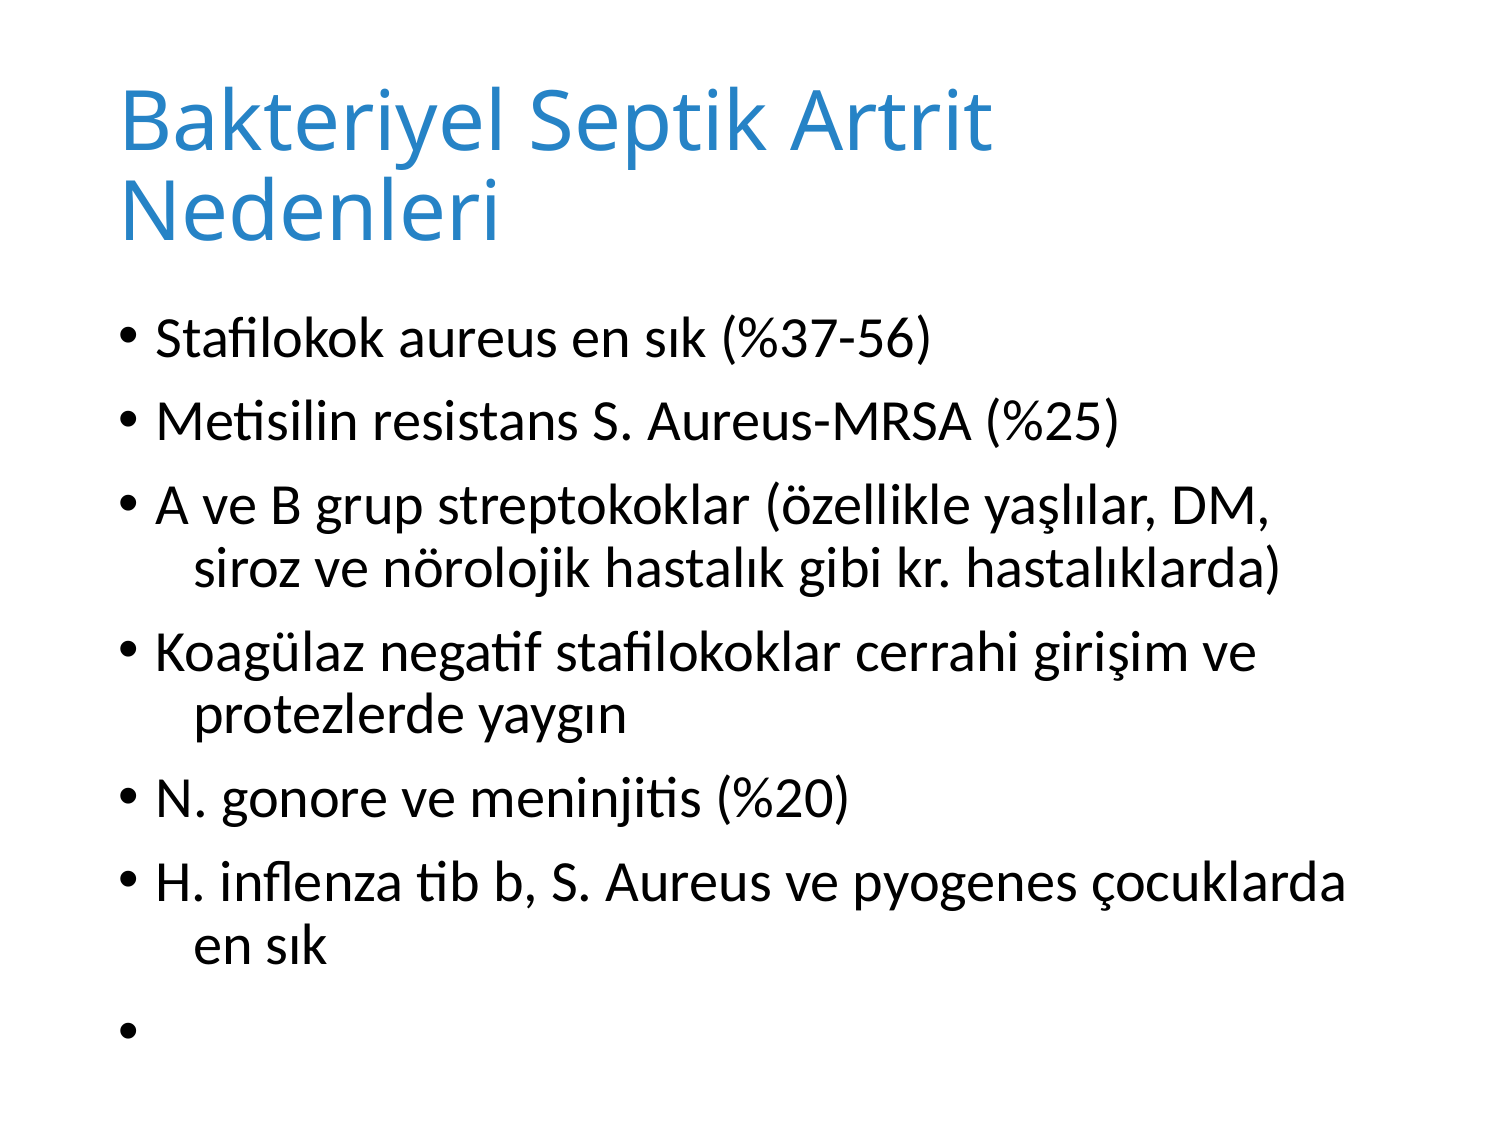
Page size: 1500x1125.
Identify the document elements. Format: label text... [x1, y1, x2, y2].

list Stafilokok aureus en sık (%37-56) Metisilin resistans S. Aureus-MRSA (%25) A ve B grup streptokoklar (özellikle yaşlılar, DM, siroz ve nörolojik hastalık gibi kr. hastalıklarda) Koagülaz negatif stafilokoklar cerrahi girişim ve protezlerde yaygın N. gonore ve meninjitis (%20) H. inflenza tib b, S. Aureus ve pyogenes çocuklarda en sık [103, 299, 1397, 1014]
title Bakteriyel Septik Artrit Nedenleri [103, 59, 1397, 278]
